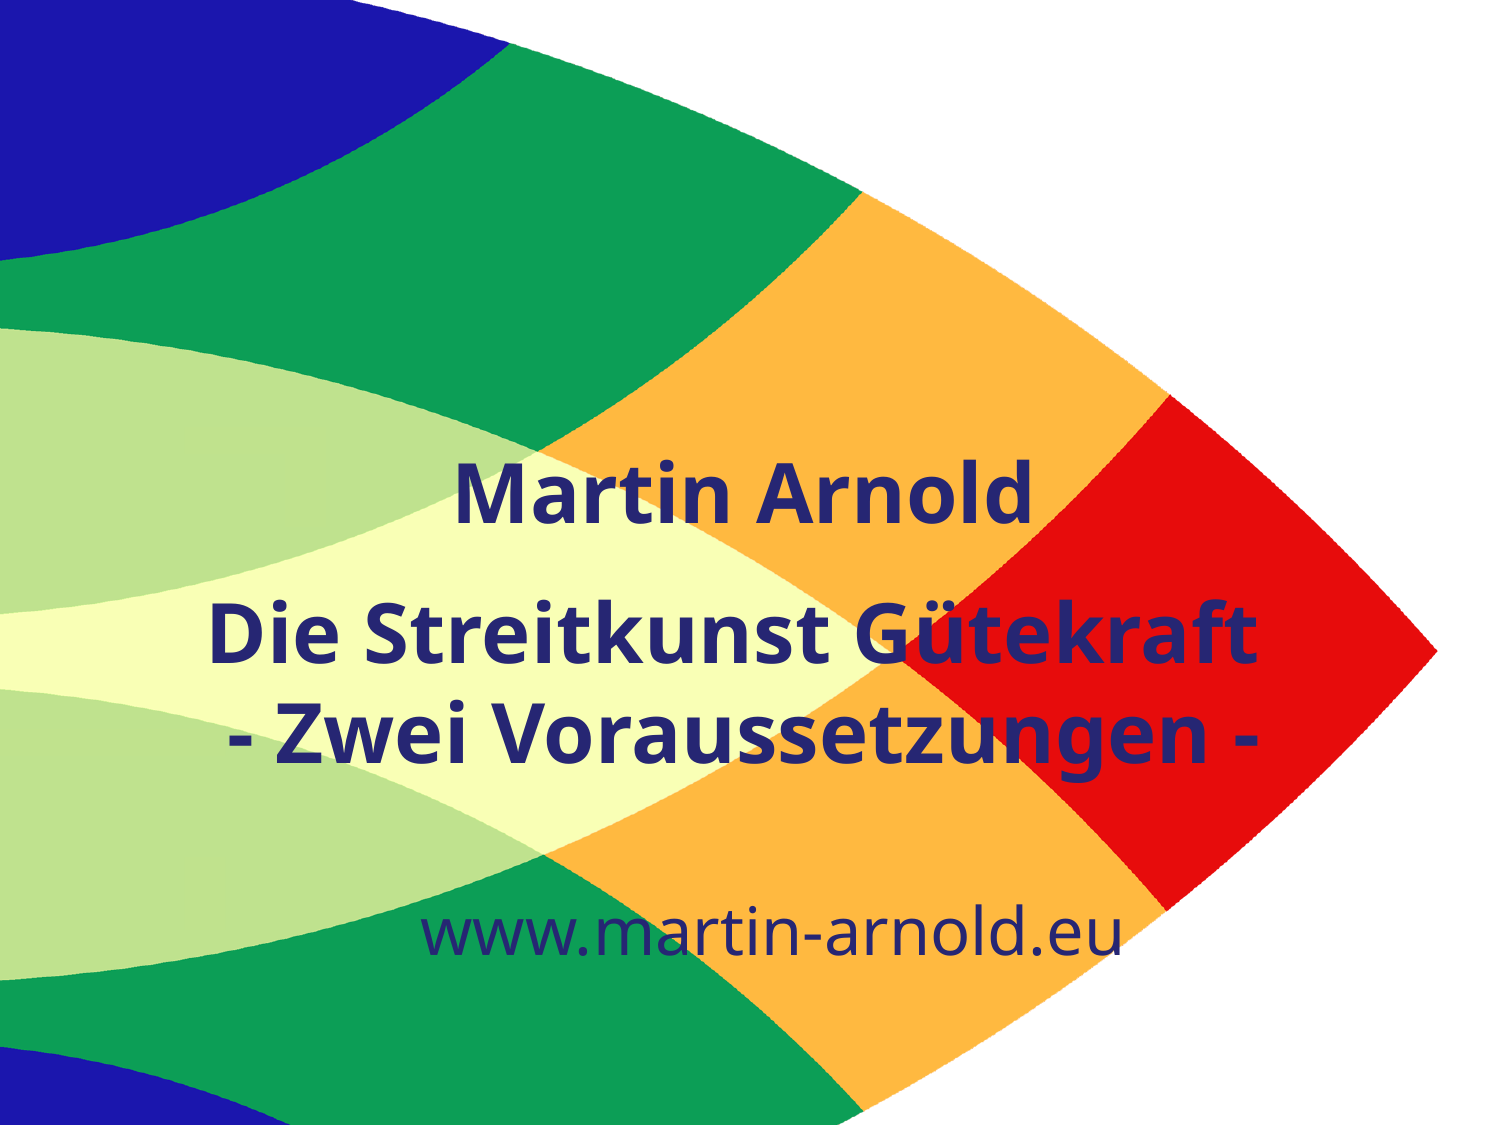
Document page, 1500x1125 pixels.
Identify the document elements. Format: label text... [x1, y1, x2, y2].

text_box Martin Arnold Die Streitkunst Gütekraft - Zwei Voraussetzungen - [100, 432, 1388, 788]
picture [0, 0, 1500, 1125]
text_box www.martin-arnold.eu [301, 881, 1247, 977]
